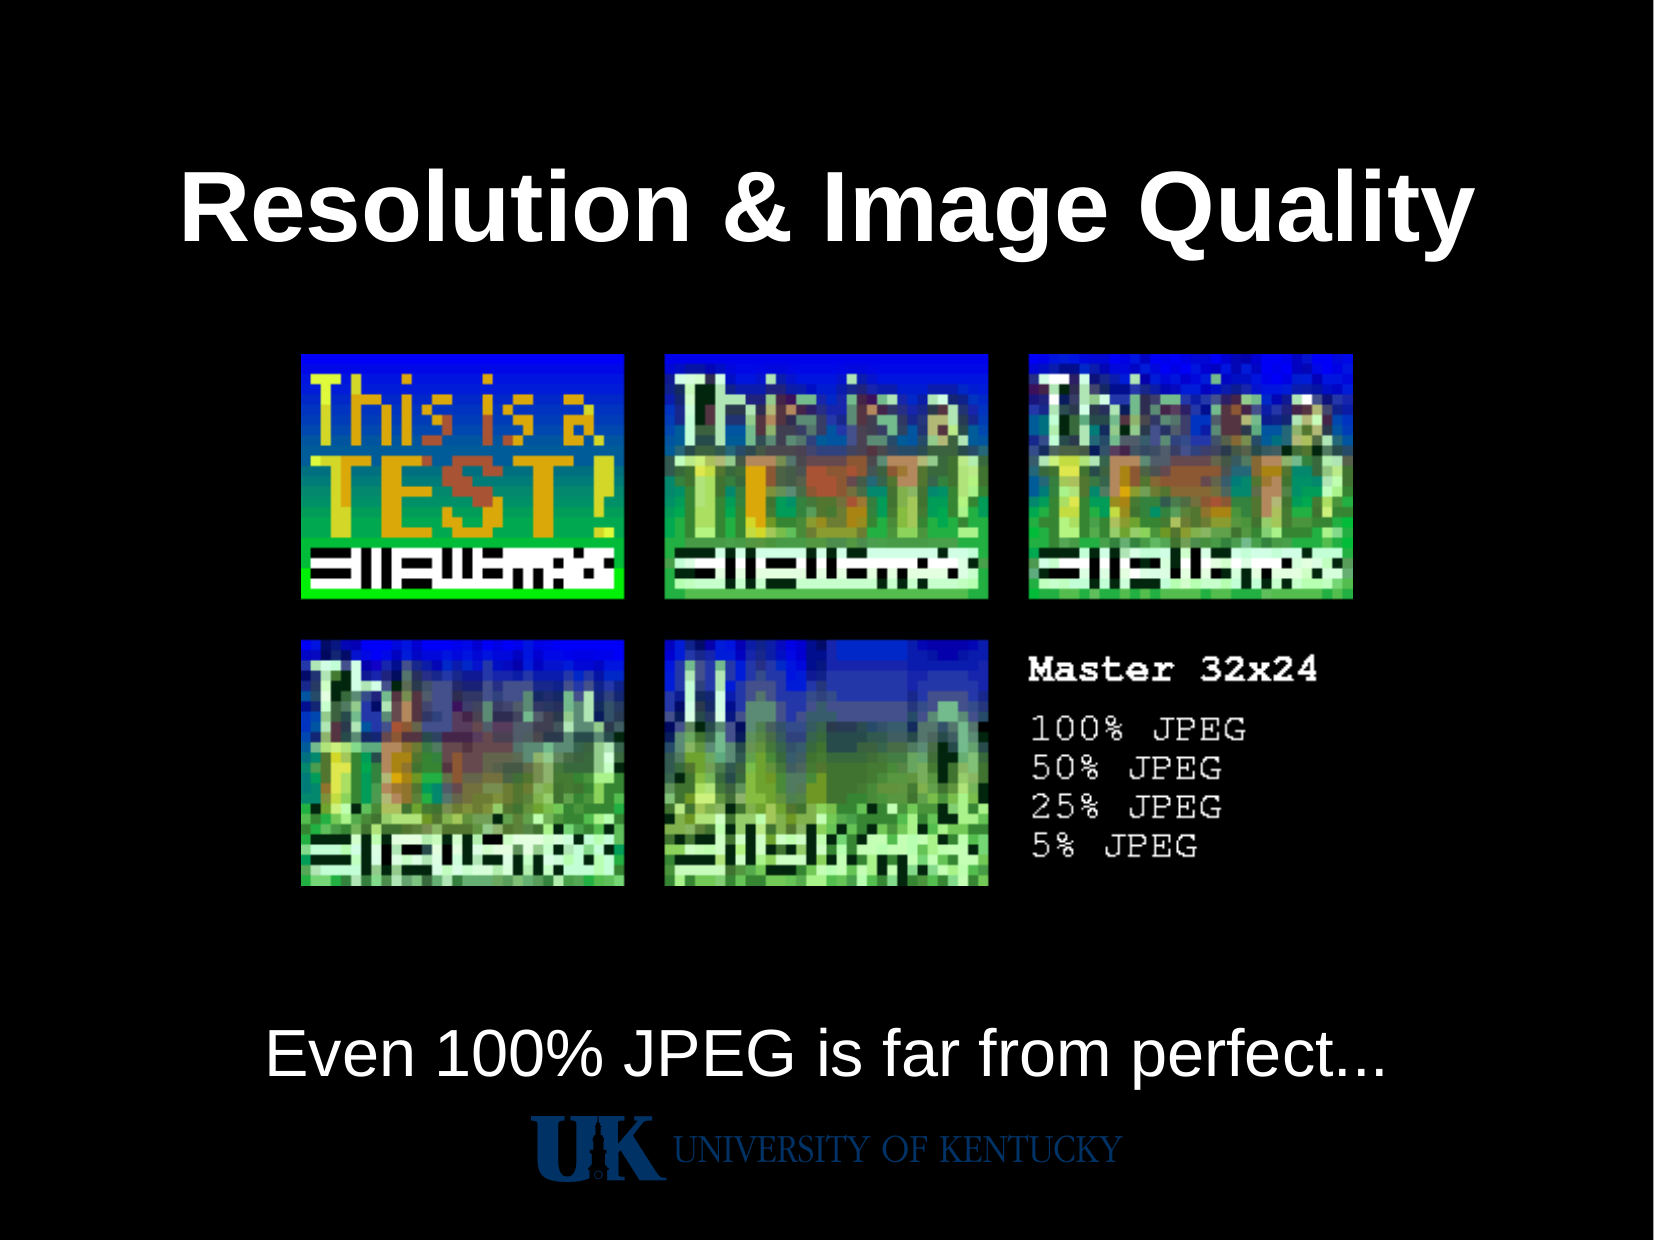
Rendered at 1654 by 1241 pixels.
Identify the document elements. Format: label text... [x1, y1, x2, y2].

title Resolution & Image Quality [121, 102, 1534, 311]
picture [531, 1116, 1123, 1182]
picture [301, 354, 1353, 886]
subtitle Even 100% JPEG is far from perfect... [121, 344, 1534, 1127]
